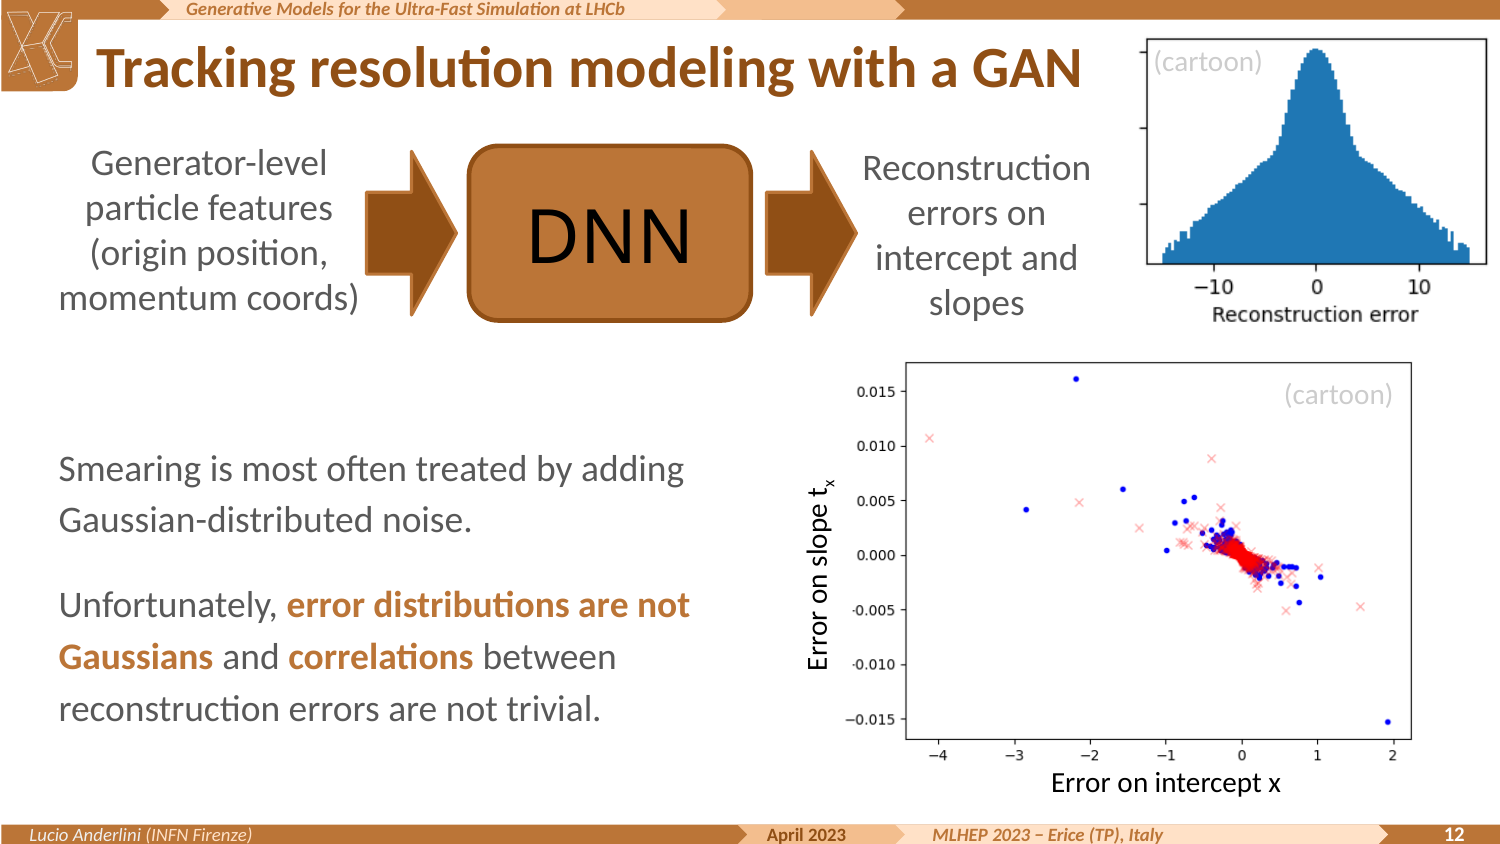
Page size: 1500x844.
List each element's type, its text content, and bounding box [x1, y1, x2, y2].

picture [824, 360, 1421, 793]
text_box Generator-level particle features (origin position, momentum coords) [39, 123, 379, 334]
slide_number <number> [1389, 801, 1480, 844]
text_box (cartoon) [1141, 360, 1409, 426]
text_box [766, 151, 841, 316]
text_box (cartoon) [1138, 27, 1406, 93]
list Smearing is most often treated by adding Gaussian-distributed noise. Unfortunately, error distributions are not Gaussians and correlations between reconstruction errors are not trivial. [43, 421, 757, 802]
text_box Error on intercept x [984, 763, 1348, 799]
text_box DNN [468, 145, 751, 321]
text_box Error on slope tx [782, 436, 853, 687]
text_box [379, 151, 457, 316]
text_box Reconstruction errors on intercept and slopes [841, 128, 1112, 339]
title Tracking resolution modeling with a GAN [81, 14, 1480, 109]
picture [1136, 24, 1499, 341]
